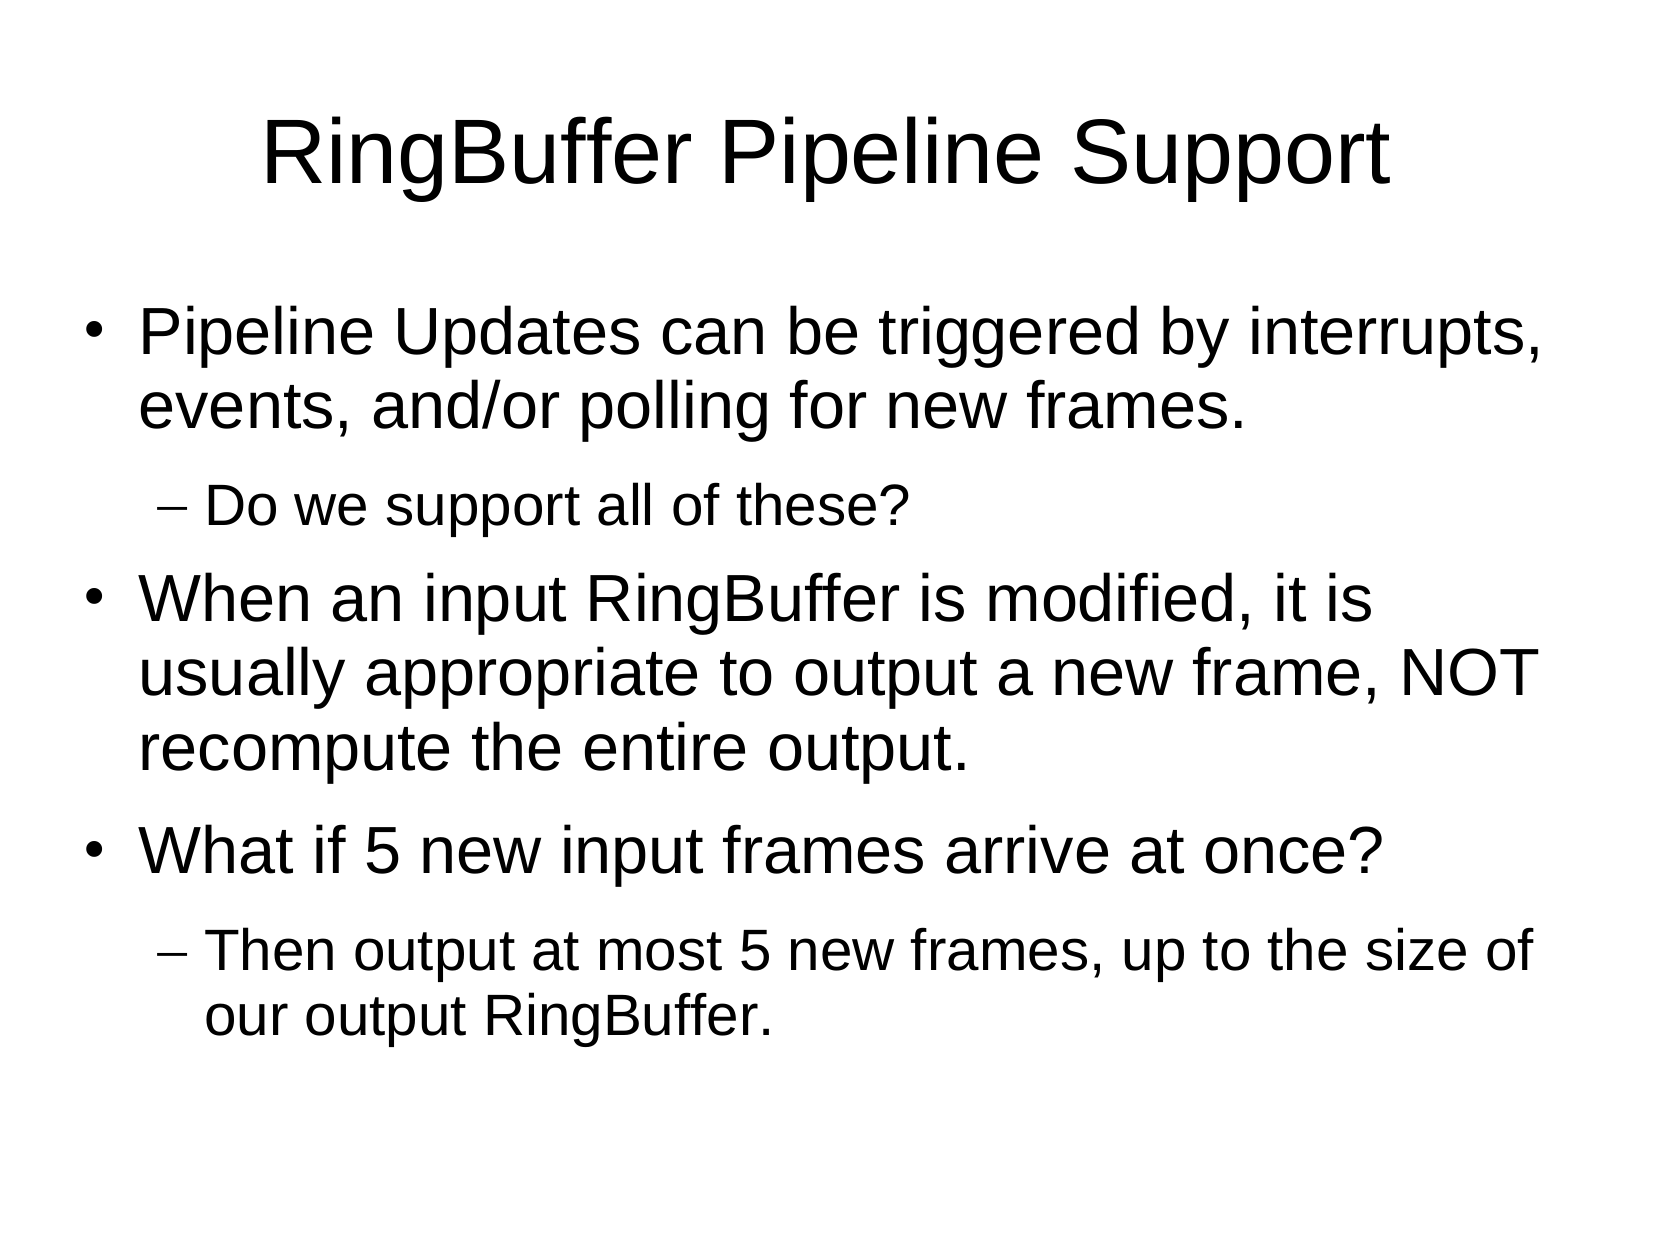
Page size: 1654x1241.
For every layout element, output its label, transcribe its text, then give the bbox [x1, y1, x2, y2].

text_box Pipeline Updates can be triggered by interrupts, events, and/or polling for new frames. Do we support all of these? When an input RingBuffer is modified, it is usually appropriate to output a new frame, NOT recompute the entire output. What if 5 new input frames arrive at once? Then output at most 5 new frames, up to the size of our output RingBuffer. [82, 290, 1571, 1109]
text_box RingBuffer Pipeline Support [82, 49, 1571, 257]
